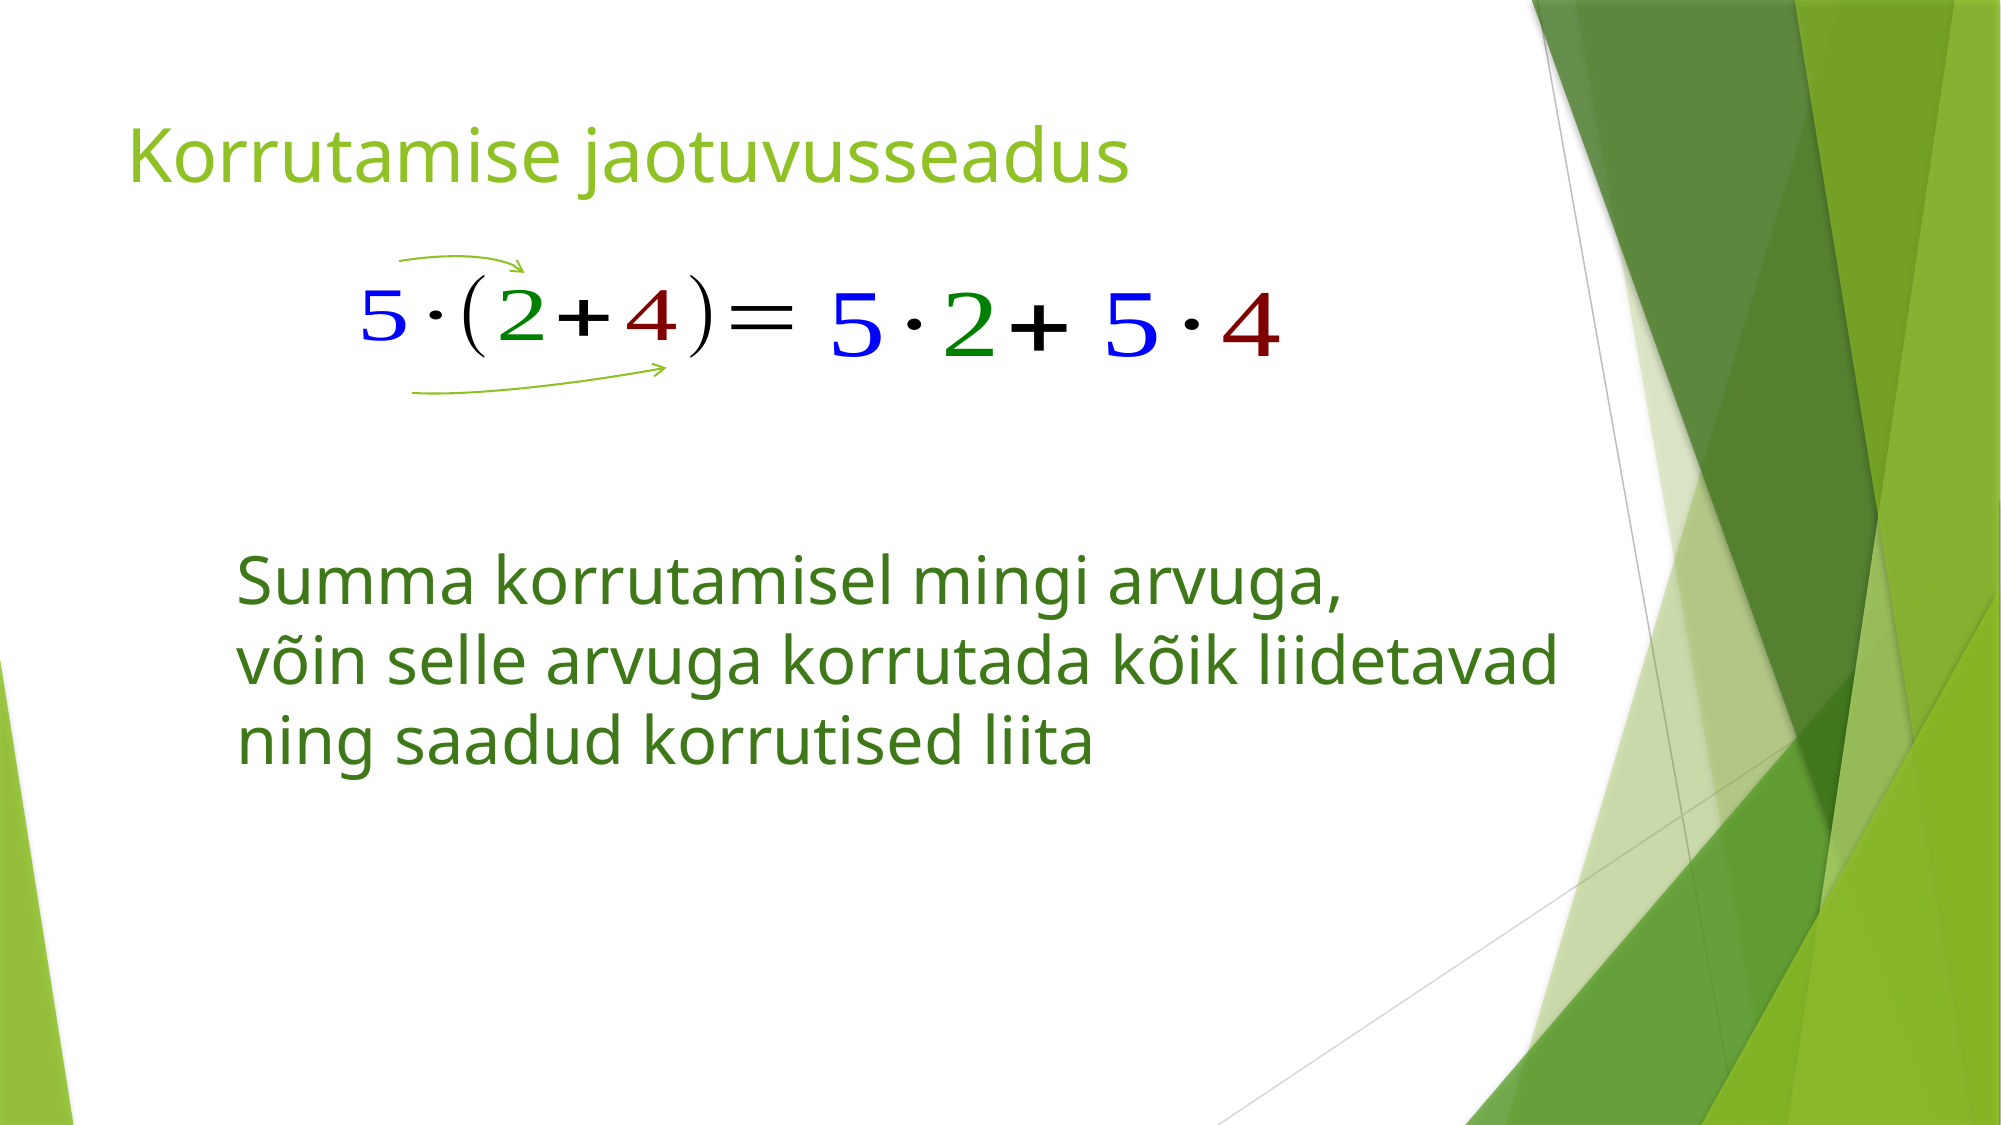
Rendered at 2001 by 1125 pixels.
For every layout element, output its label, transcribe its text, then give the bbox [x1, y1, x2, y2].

title Korrutamise jaotuvusseadus [111, 99, 1522, 317]
chart [346, 271, 1299, 378]
text_box Summa korrutamisel mingi arvuga, võin selle arvuga korrutada kõik liidetavad ning saadud korrutised liita [221, 530, 1595, 786]
